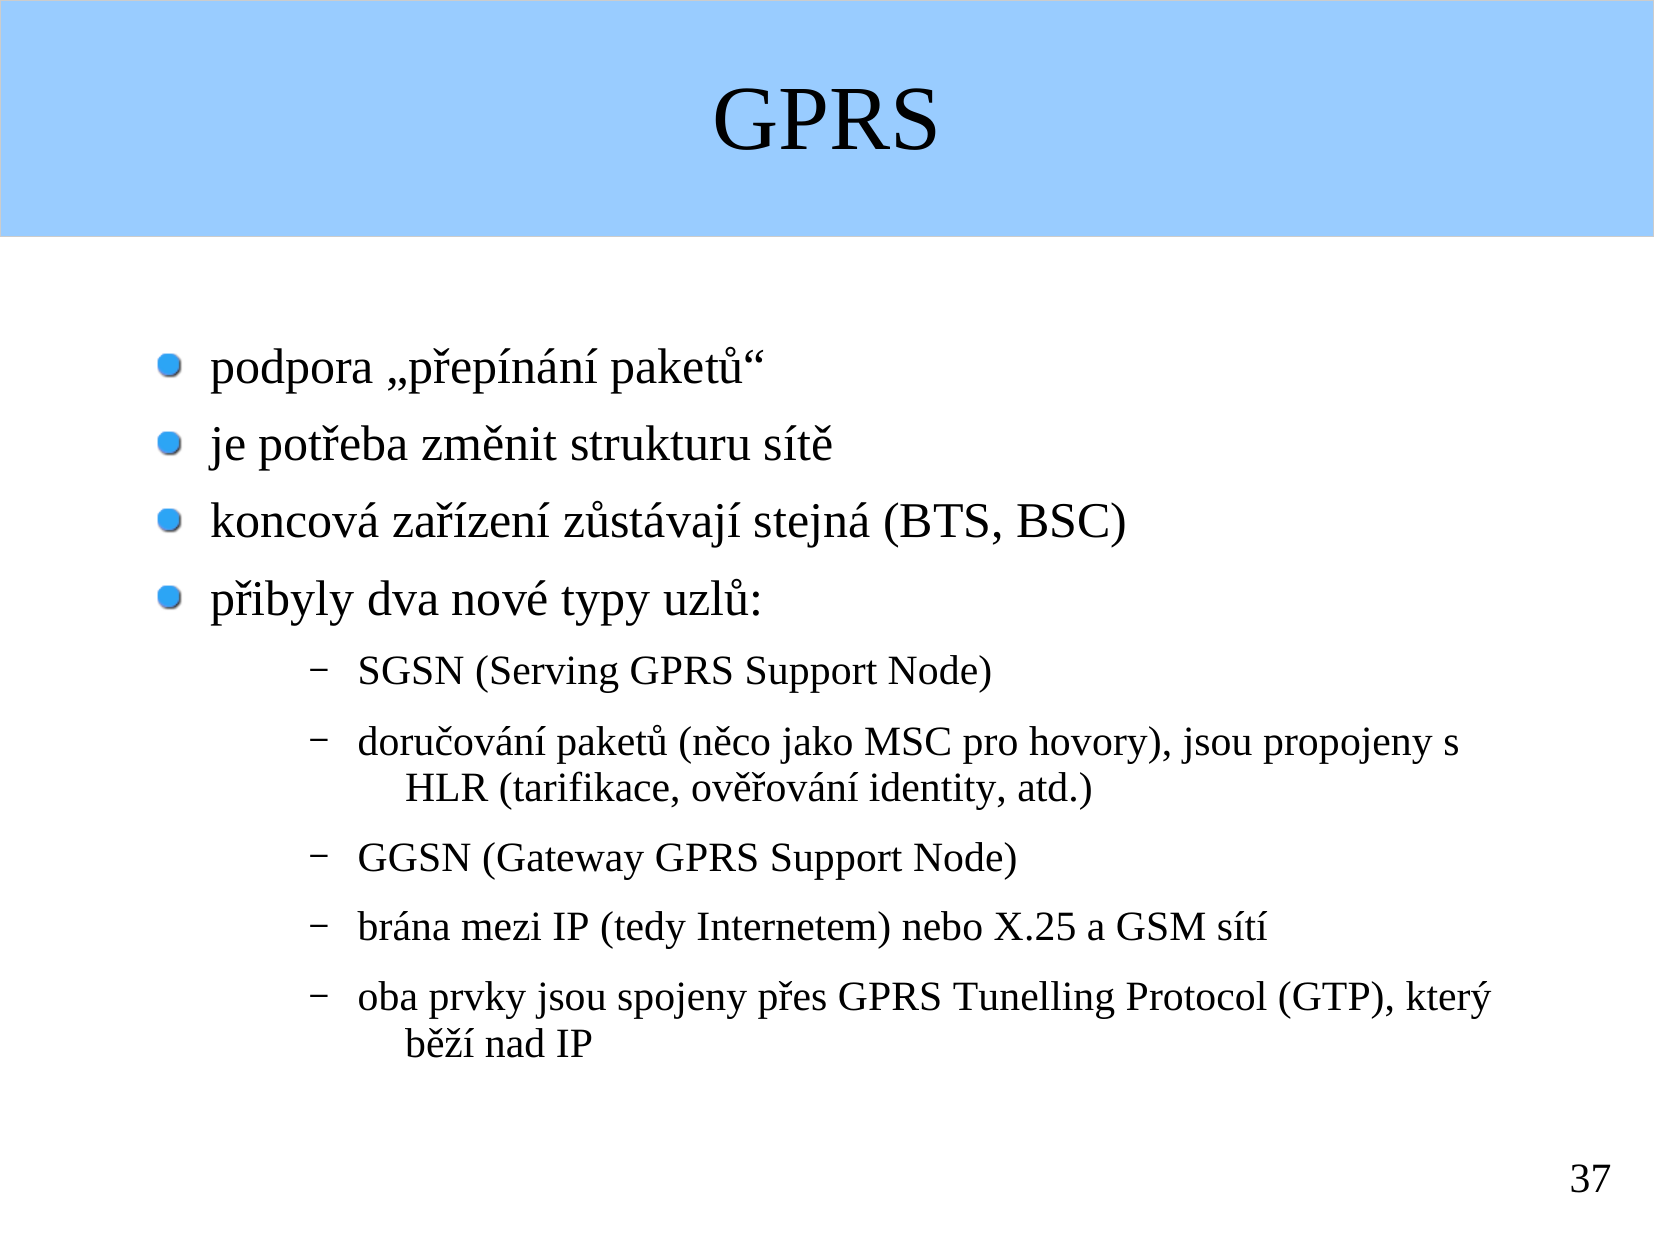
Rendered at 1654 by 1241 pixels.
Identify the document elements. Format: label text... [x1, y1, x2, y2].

title GPRS [0, 0, 1654, 237]
list podpora „přepínání paketů“ je potřeba změnit strukturu sítě koncová zařízení zůstávají stejná (BTS, BSC) přibyly dva nové typy uzlů: SGSN (Serving GPRS Support Node) doručování paketů (něco jako MSC pro hovory), jsou propojeny s HLR (tarifikace, ověřování identity, atd.) GGSN (Gateway GPRS Support Node) brána mezi IP (tedy Internetem) nebo X.25 a GSM sítí oba prvky jsou spojeny přes GPRS Tunelling Protocol (GTP), který běží nad IP [121, 338, 1536, 1210]
